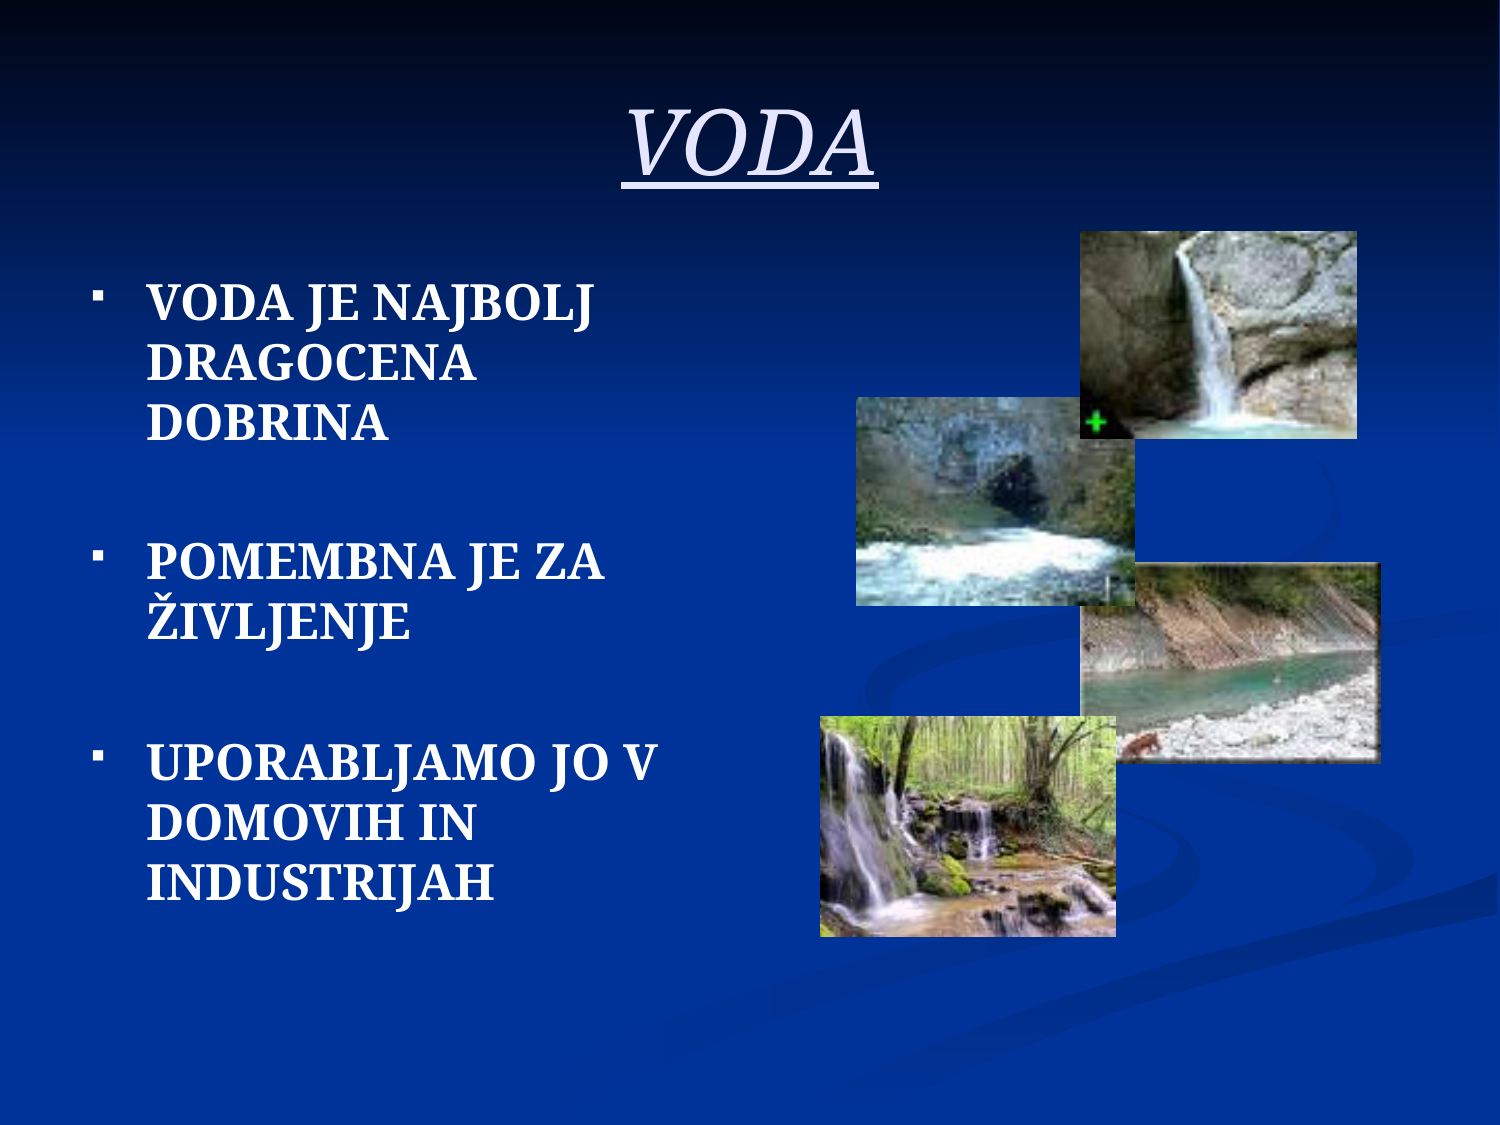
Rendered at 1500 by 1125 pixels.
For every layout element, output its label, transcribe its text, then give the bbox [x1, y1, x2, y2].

picture [820, 231, 1381, 937]
list VODA JE NAJBOLJ DRAGOCENA DOBRINA POMEMBNA JE ZA ŽIVLJENJE UPORABLJAMO JO V DOMOVIH IN INDUSTRIJAH [75, 262, 738, 1005]
title VODA [75, 45, 1425, 233]
